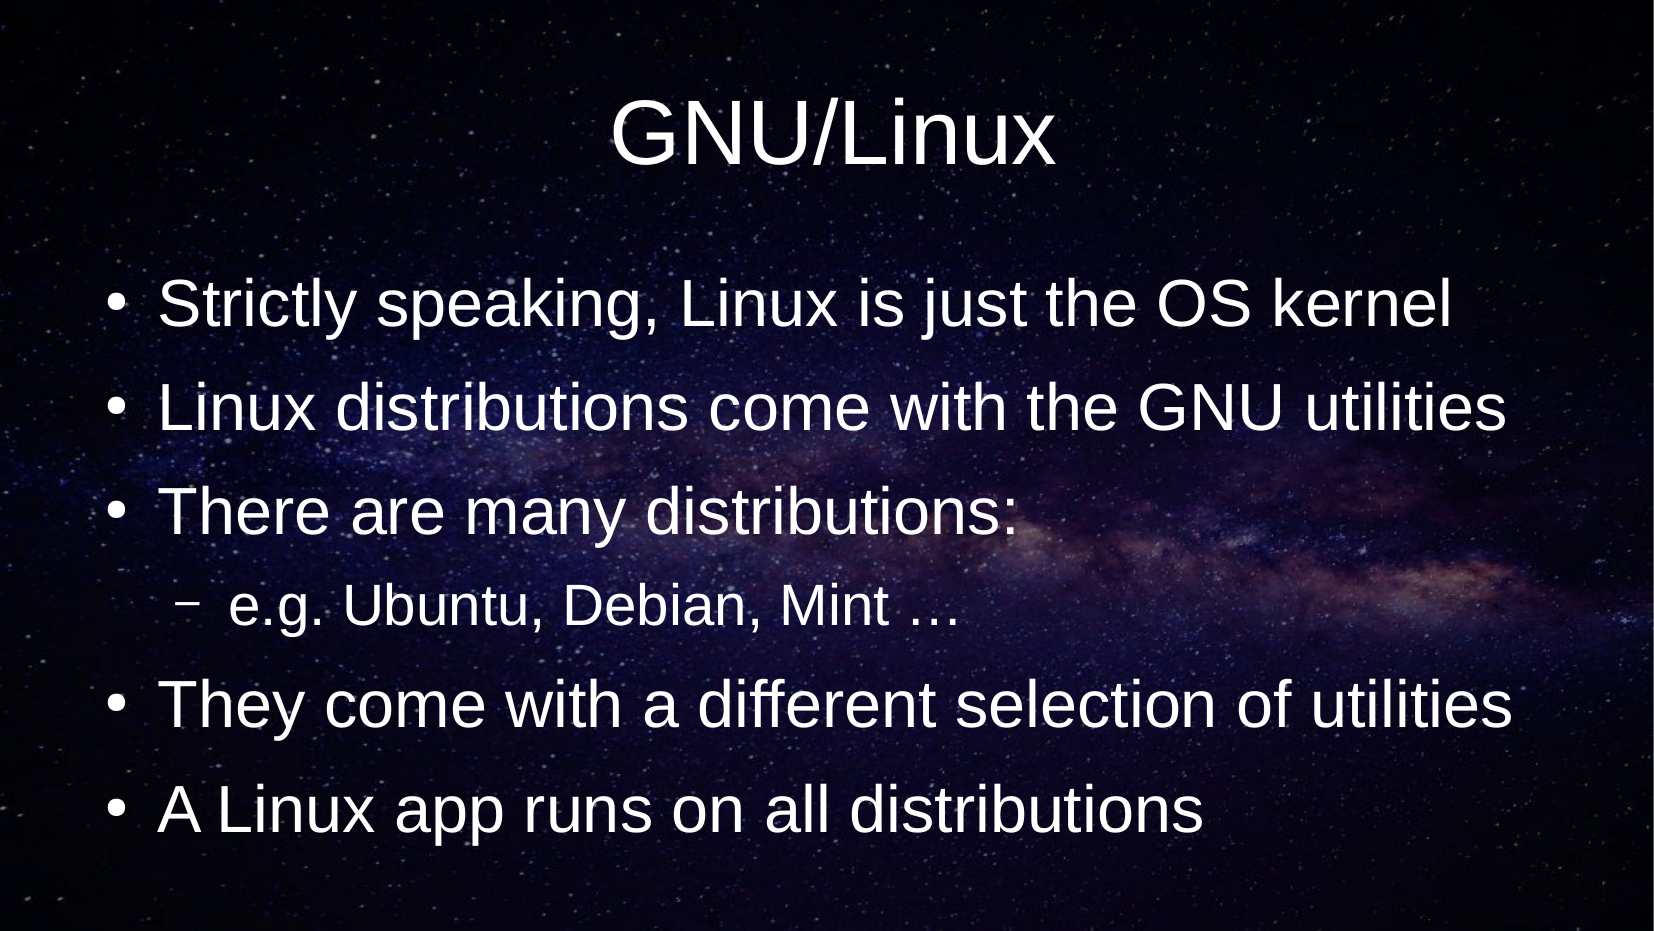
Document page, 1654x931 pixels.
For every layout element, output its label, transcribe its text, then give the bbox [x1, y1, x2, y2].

title GNU/Linux [90, 55, 1579, 211]
list Strictly speaking, Linux is just the OS kernel Linux distributions come with the GNU utilities There are many distributions: e.g. Ubuntu, Debian, Mint … They come with a different selection of utilities A Linux app runs on all distributions [86, 265, 1576, 857]
picture [0, 0, 1654, 931]
